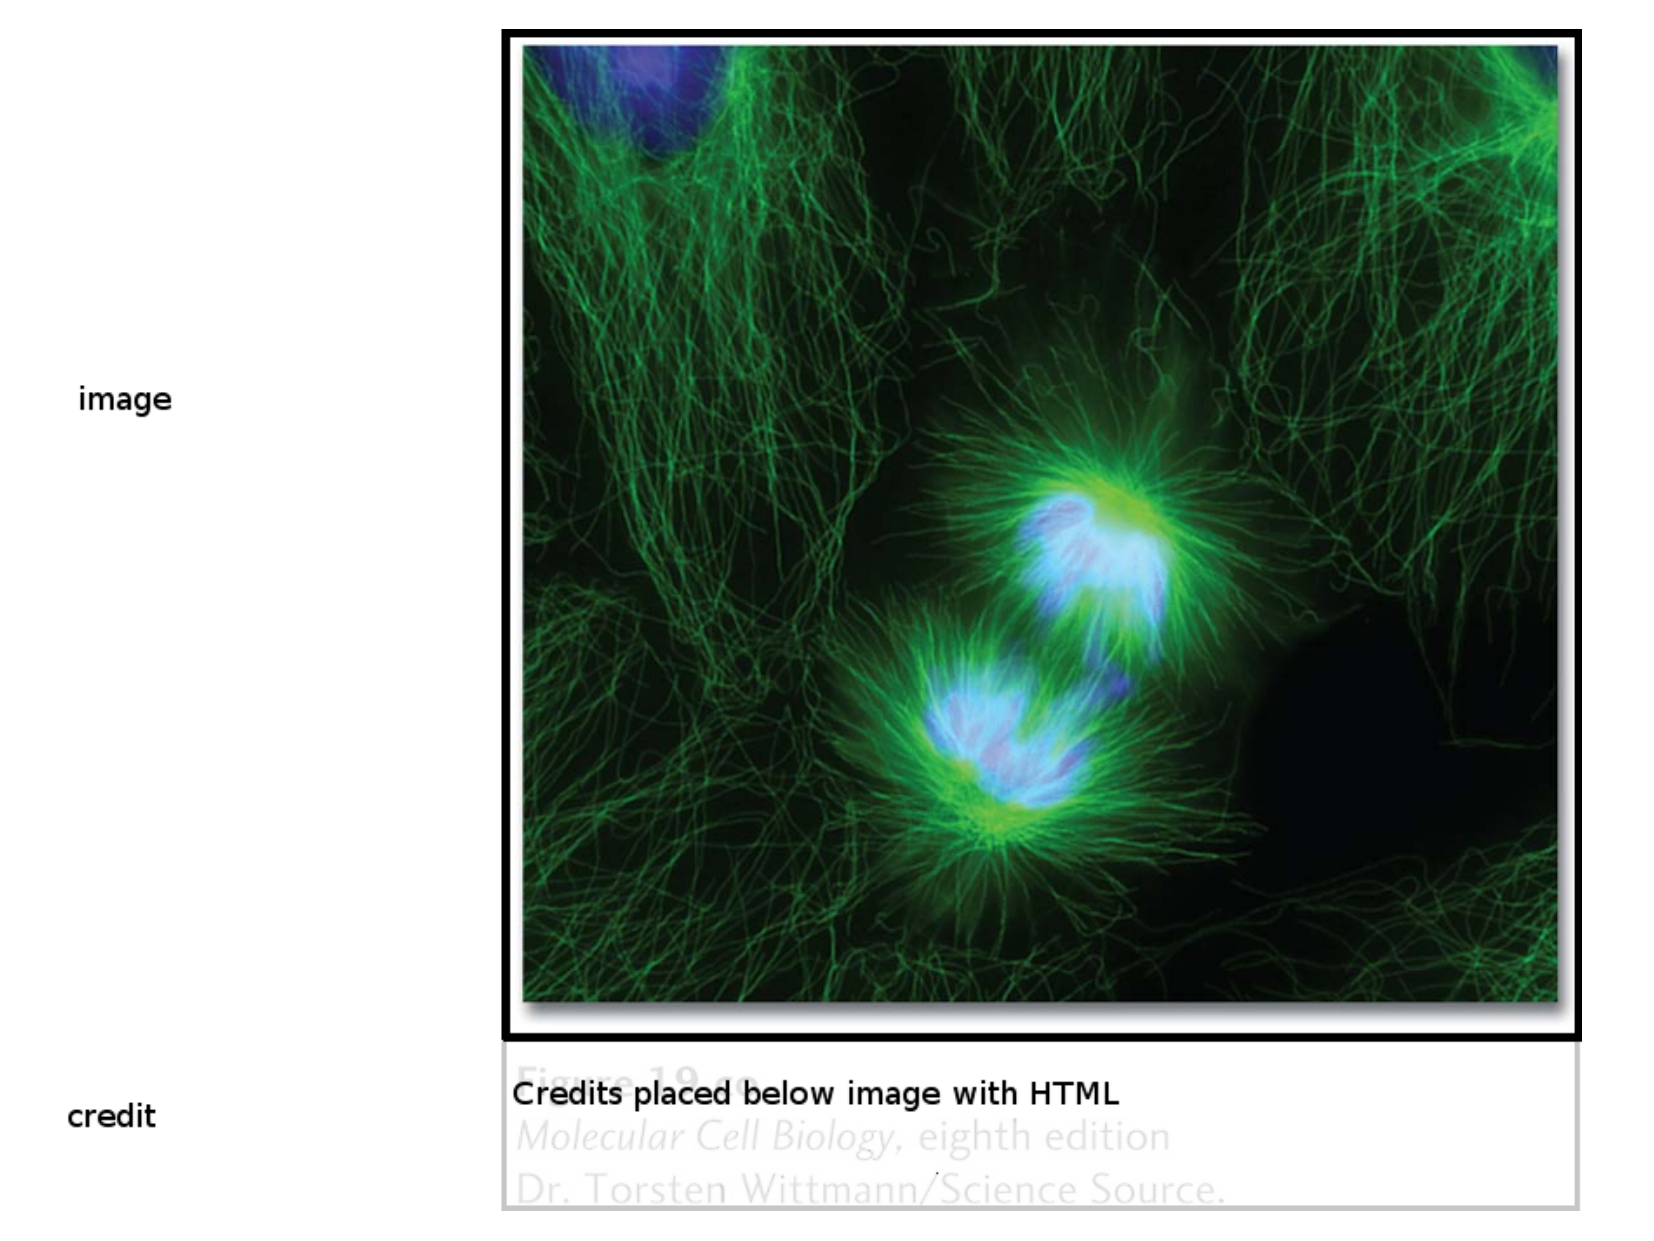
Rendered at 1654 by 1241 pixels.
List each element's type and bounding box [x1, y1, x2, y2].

picture [67, 29, 1582, 1211]
